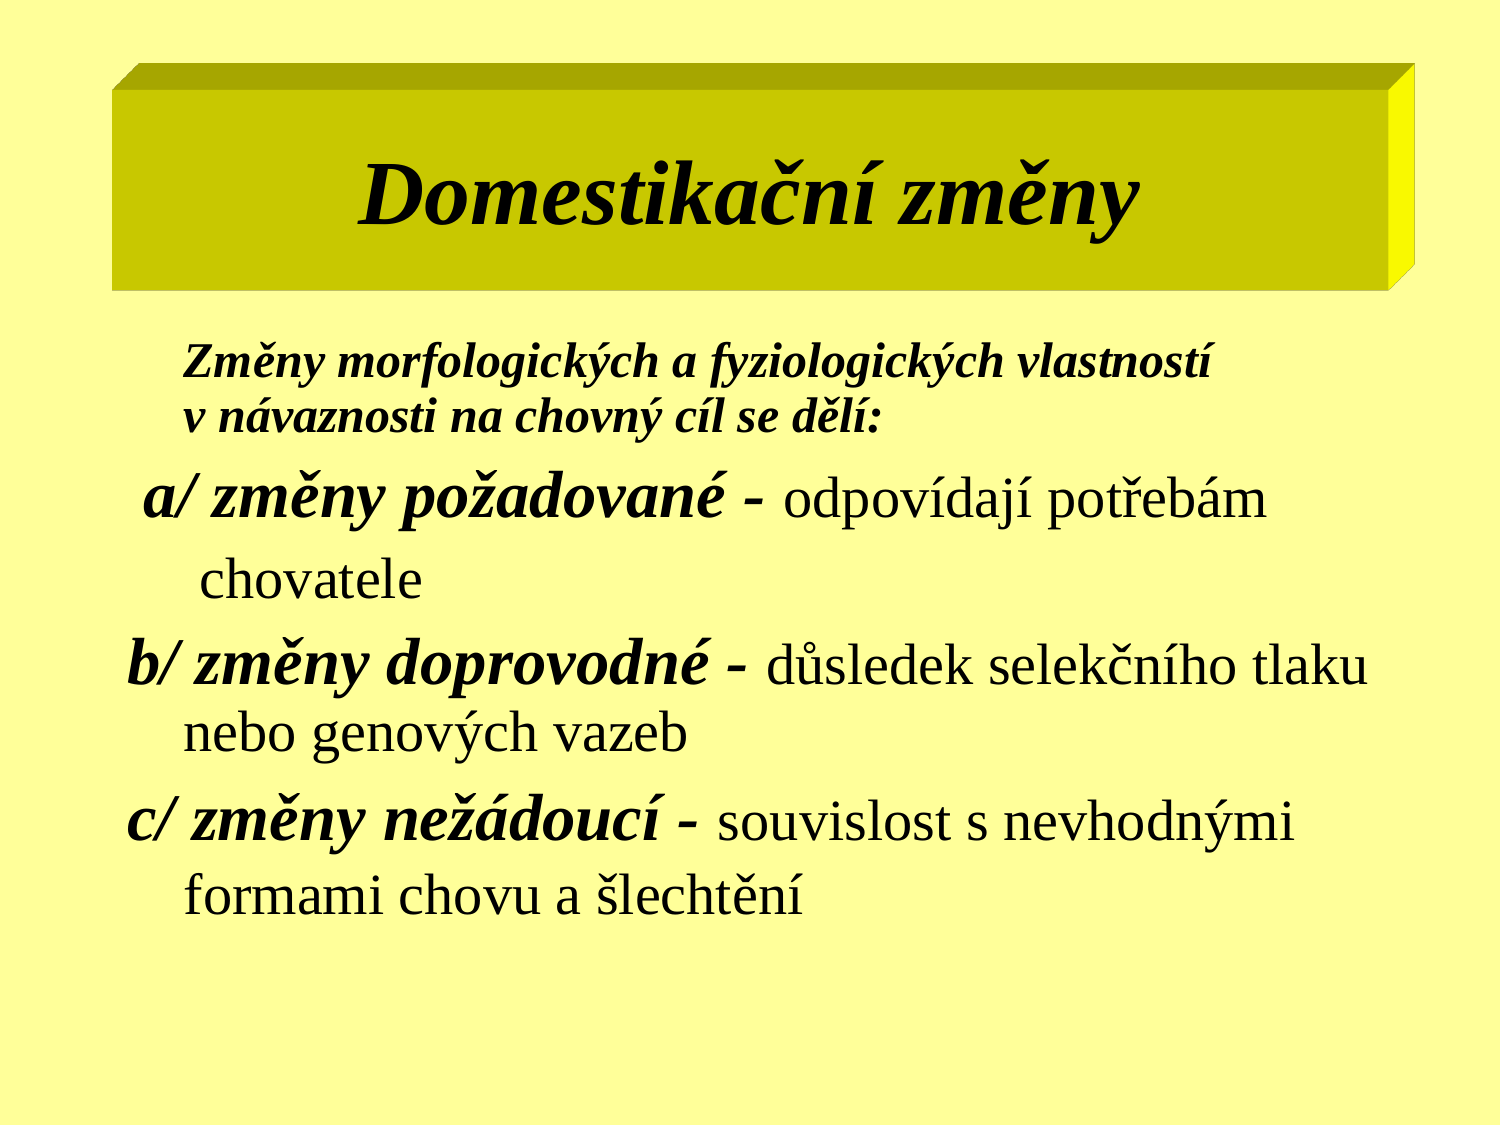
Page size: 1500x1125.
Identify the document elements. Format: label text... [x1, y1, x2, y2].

list Změny morfologických a fyziologických vlastností v návaznosti na chovný cíl se dělí: a/ změny požadované - odpovídají potřebám chovatele b/ změny doprovodné - důsledek selekčního tlaku nebo genových vazeb c/ změny nežádoucí - souvislost s nevhodnými formami chovu a šlechtění [112, 324, 1388, 1051]
text_box [112, 63, 1414, 290]
title Domestikační změny [112, 99, 1388, 288]
